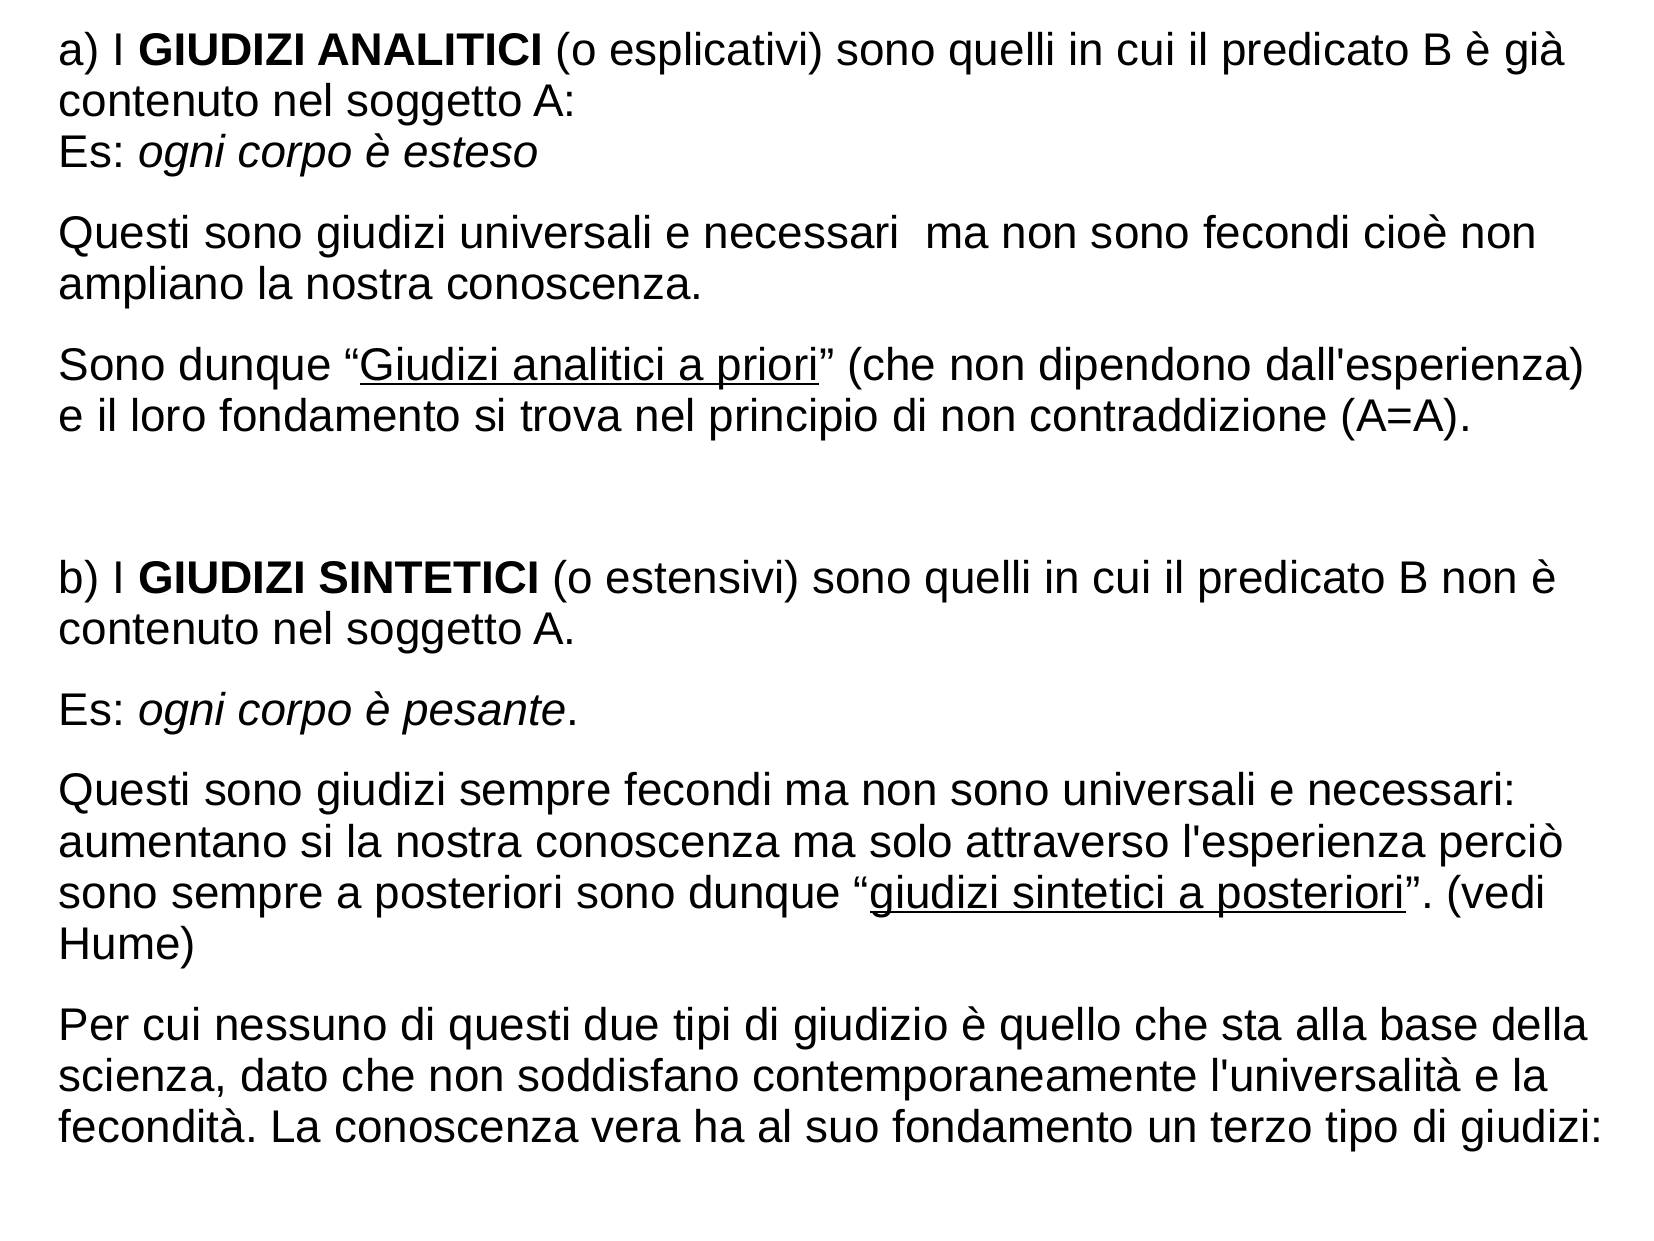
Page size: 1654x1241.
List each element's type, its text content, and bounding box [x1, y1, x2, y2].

list a) I GIUDIZI ANALITICI (o esplicativi) sono quelli in cui il predicato B è già contenuto nel soggetto A: Es: ogni corpo è esteso Questi sono giudizi universali e necessari ma non sono fecondi cioè non ampliano la nostra conoscenza. Sono dunque “Giudizi analitici a priori” (che non dipendono dall'esperienza) e il loro fondamento si trova nel principio di non contraddizione (A=A). b) I GIUDIZI SINTETICI (o estensivi) sono quelli in cui il predicato B non è contenuto nel soggetto A. Es: ogni corpo è pesante. Questi sono giudizi sempre fecondi ma non sono universali e necessari: aumentano si la nostra conoscenza ma solo attraverso l'esperienza perciò sono sempre a posteriori sono dunque “giudizi sintetici a posteriori”. (vedi Hume) Per cui nessuno di questi due tipi di giudizio è quello che sta alla base della scienza, dato che non soddisfano contemporaneamente l'universalità e la fecondità. La conoscenza vera ha al suo fondamento un terzo tipo di giudizi: [59, 23, 1619, 1217]
